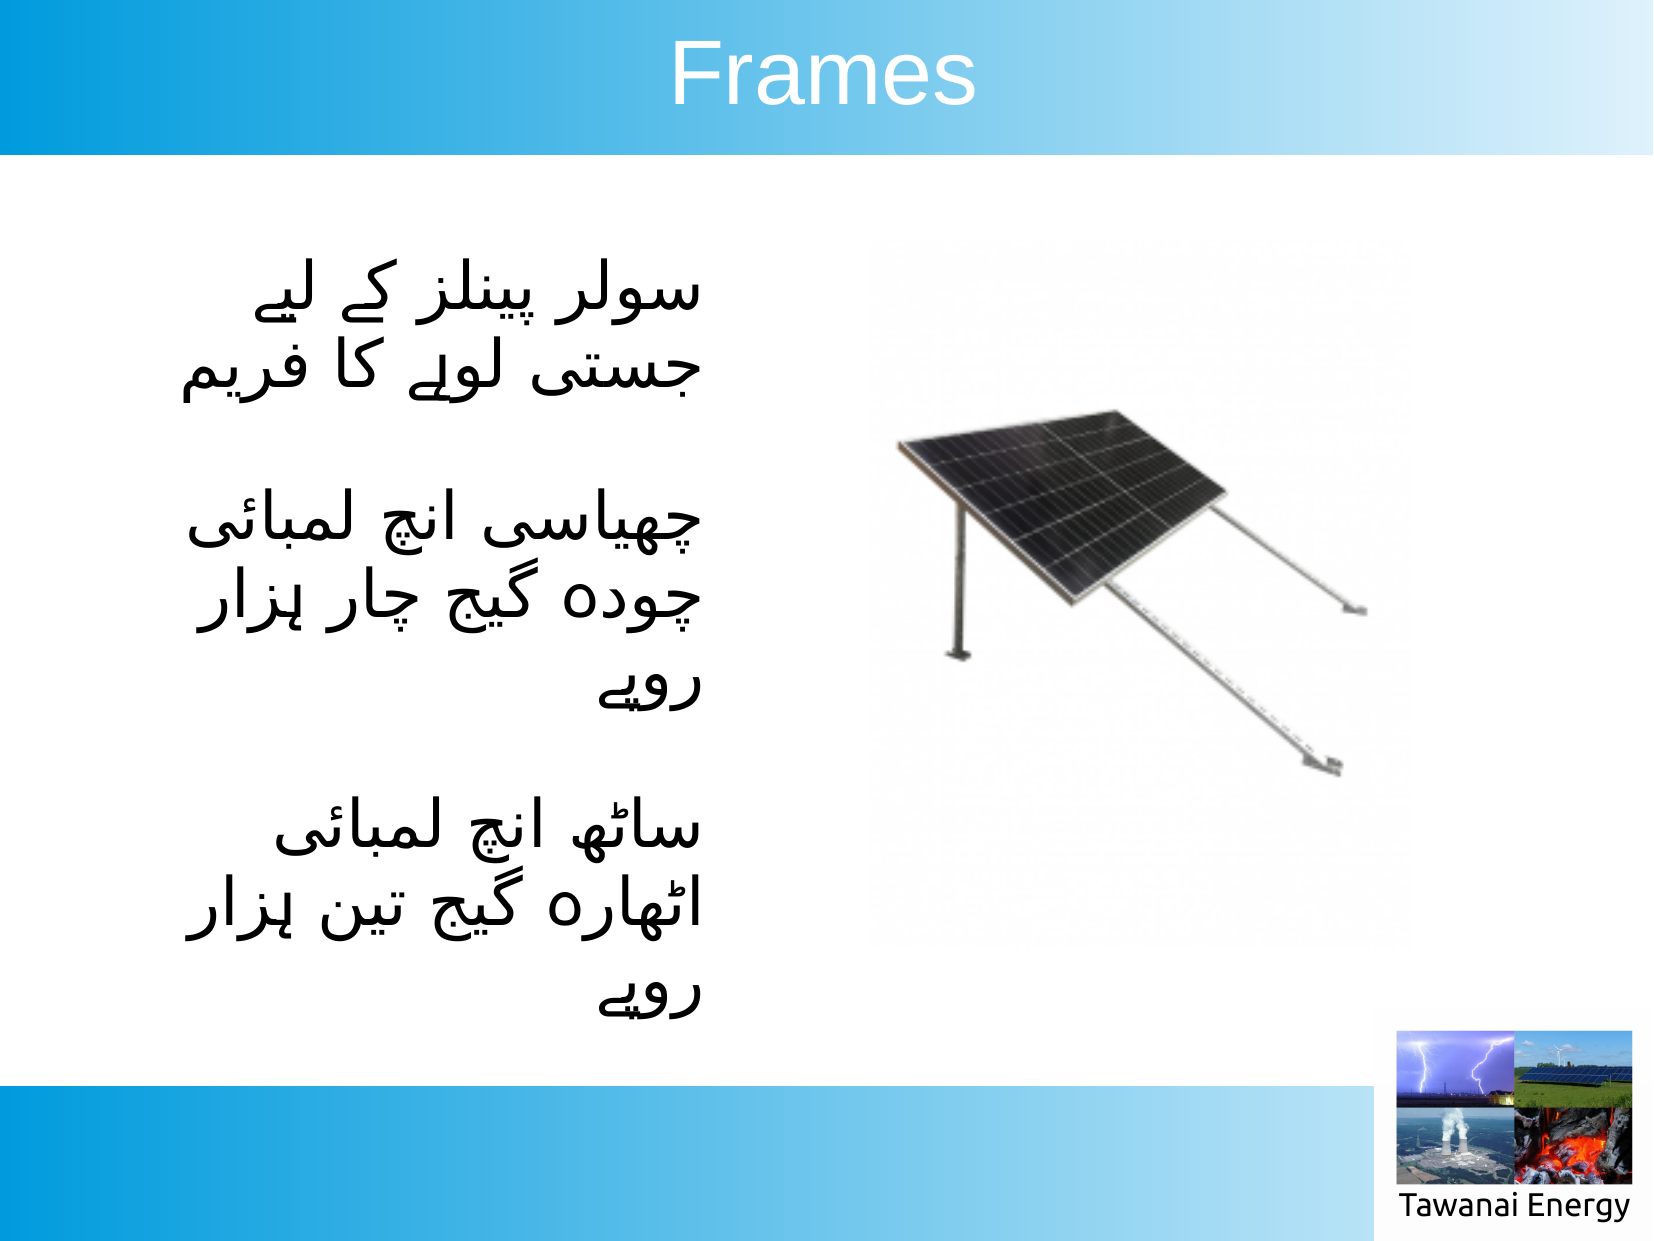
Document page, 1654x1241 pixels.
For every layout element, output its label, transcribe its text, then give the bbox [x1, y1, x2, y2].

picture [1374, 1009, 1654, 1241]
title Frames [79, 20, 1568, 126]
picture [870, 239, 1411, 949]
text_box سولر پینلز کے لیے جستی لوہے کا فریم چھیاسی انچ لمبائی چودہ گیج چار ہزار روپے ساٹھ انچ لمبائی اٹھارہ گیج تین ہزار روپے [105, 240, 721, 1027]
